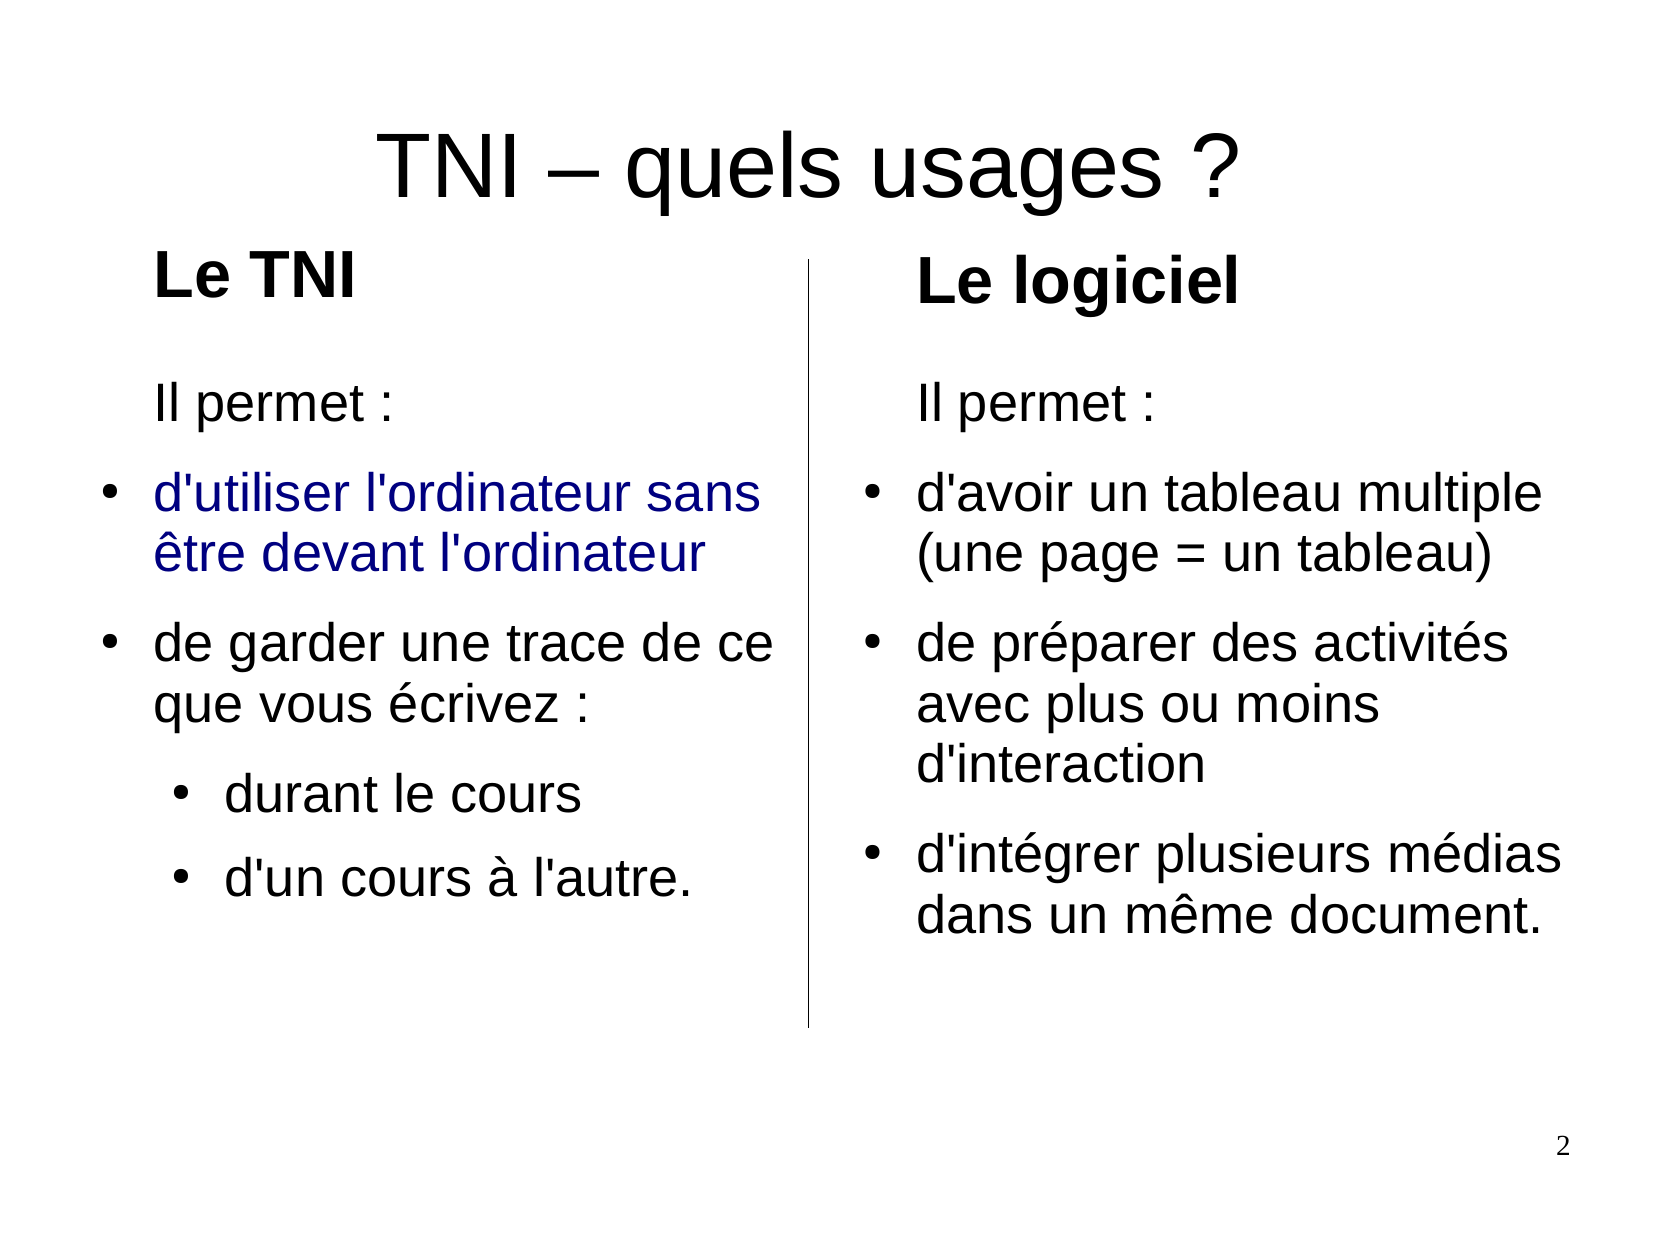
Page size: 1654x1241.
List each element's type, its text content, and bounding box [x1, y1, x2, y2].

list Il permet : d'utiliser l'ordinateur sans être devant l'ordinateur de garder une trace de ce que vous écrivez : durant le cours d'un cours à l'autre. [82, 372, 809, 1053]
title TNI – quels usages ? [82, 94, 1536, 237]
list Le TNI [82, 237, 809, 313]
list Le logiciel [845, 242, 1572, 331]
list Il permet : d'avoir un tableau multiple (une page = un tableau) de préparer des activités avec plus ou moins d'interaction d'intégrer plusieurs médias dans un même document. [845, 372, 1572, 945]
